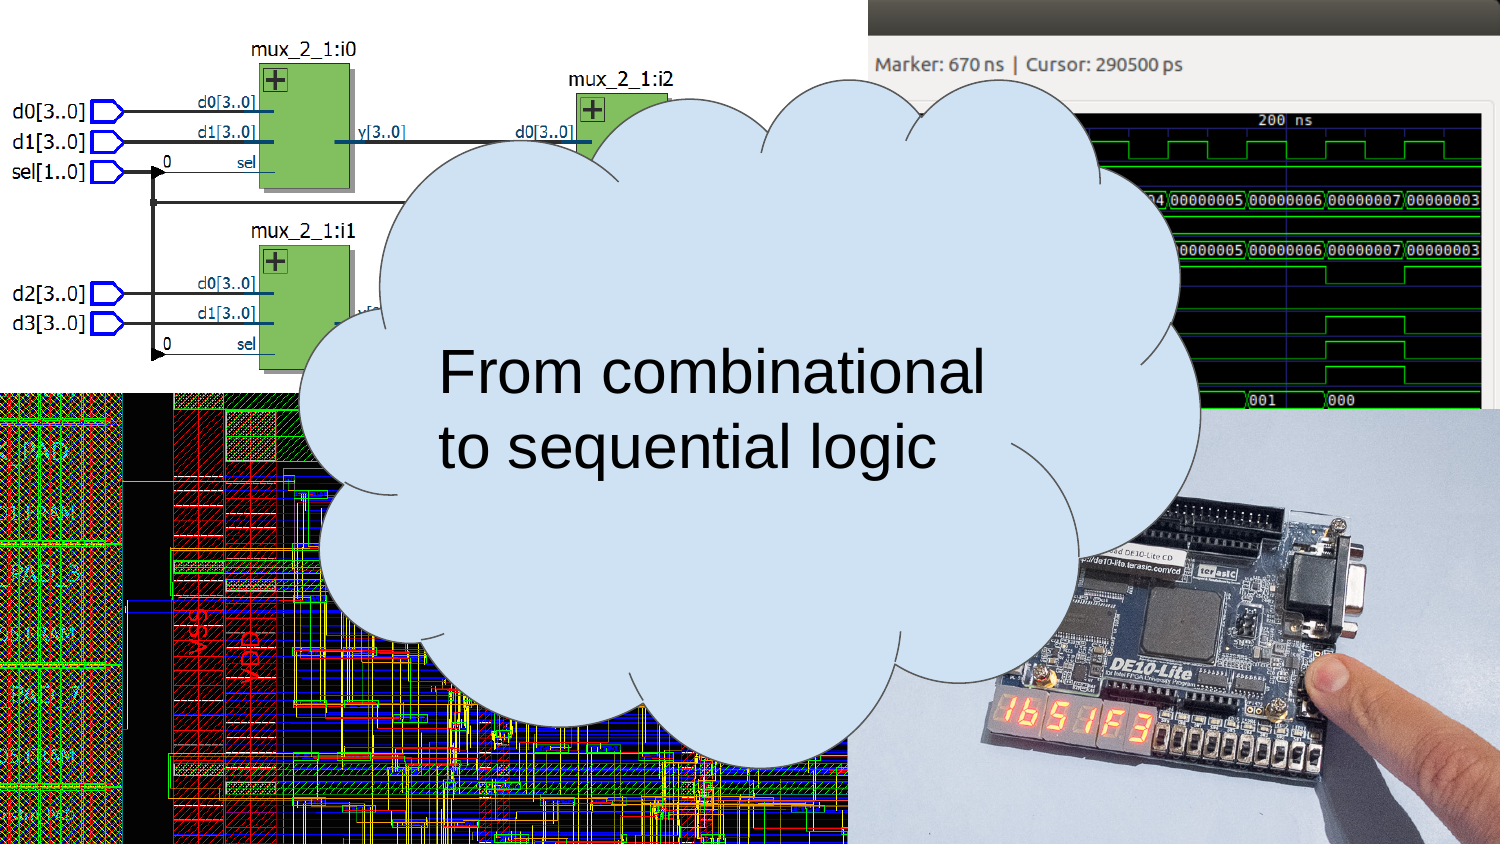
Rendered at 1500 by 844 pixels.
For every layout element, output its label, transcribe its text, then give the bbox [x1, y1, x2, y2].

picture [0, 0, 1500, 844]
text_box From combinational to sequential logic [298, 80, 1201, 769]
